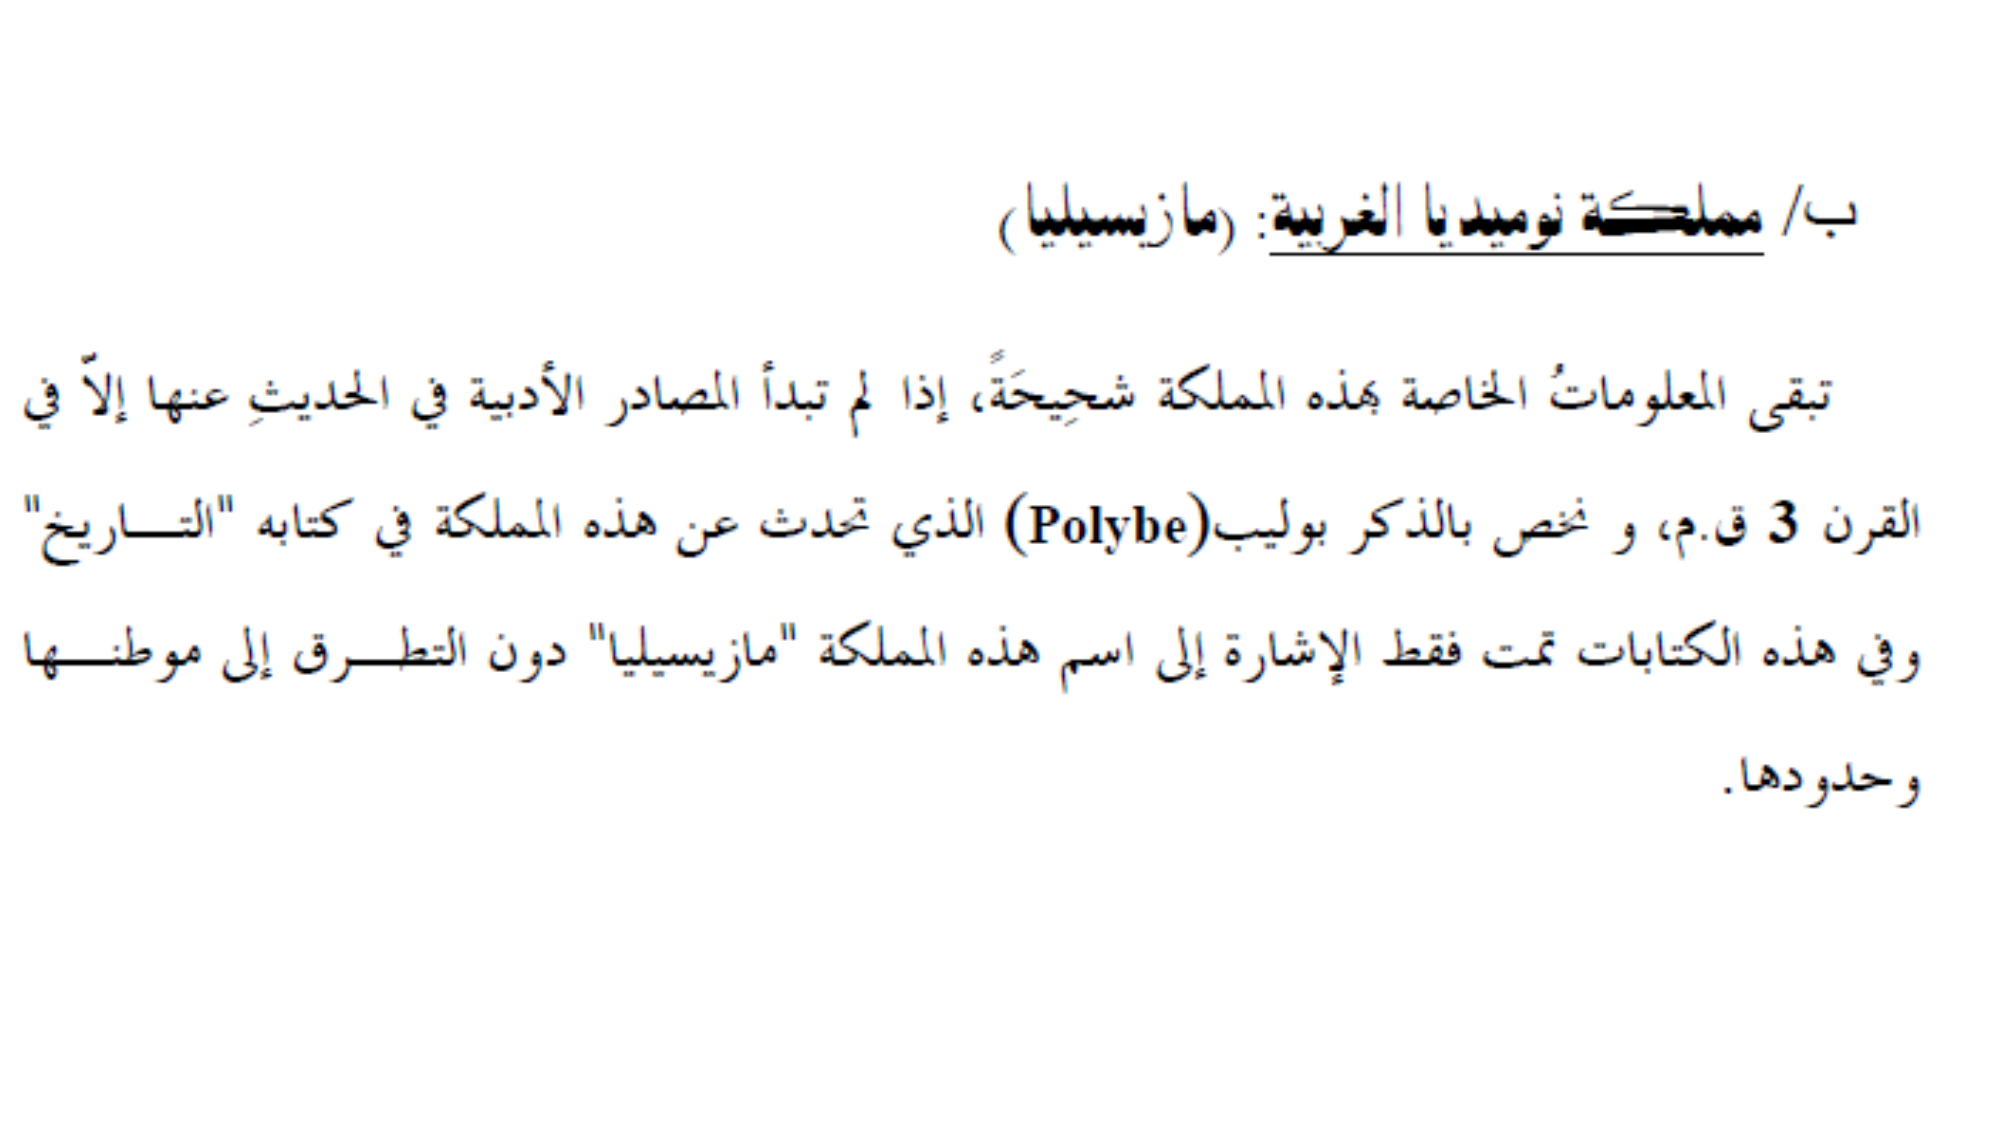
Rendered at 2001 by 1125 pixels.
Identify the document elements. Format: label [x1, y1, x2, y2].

picture [0, 174, 1944, 928]
